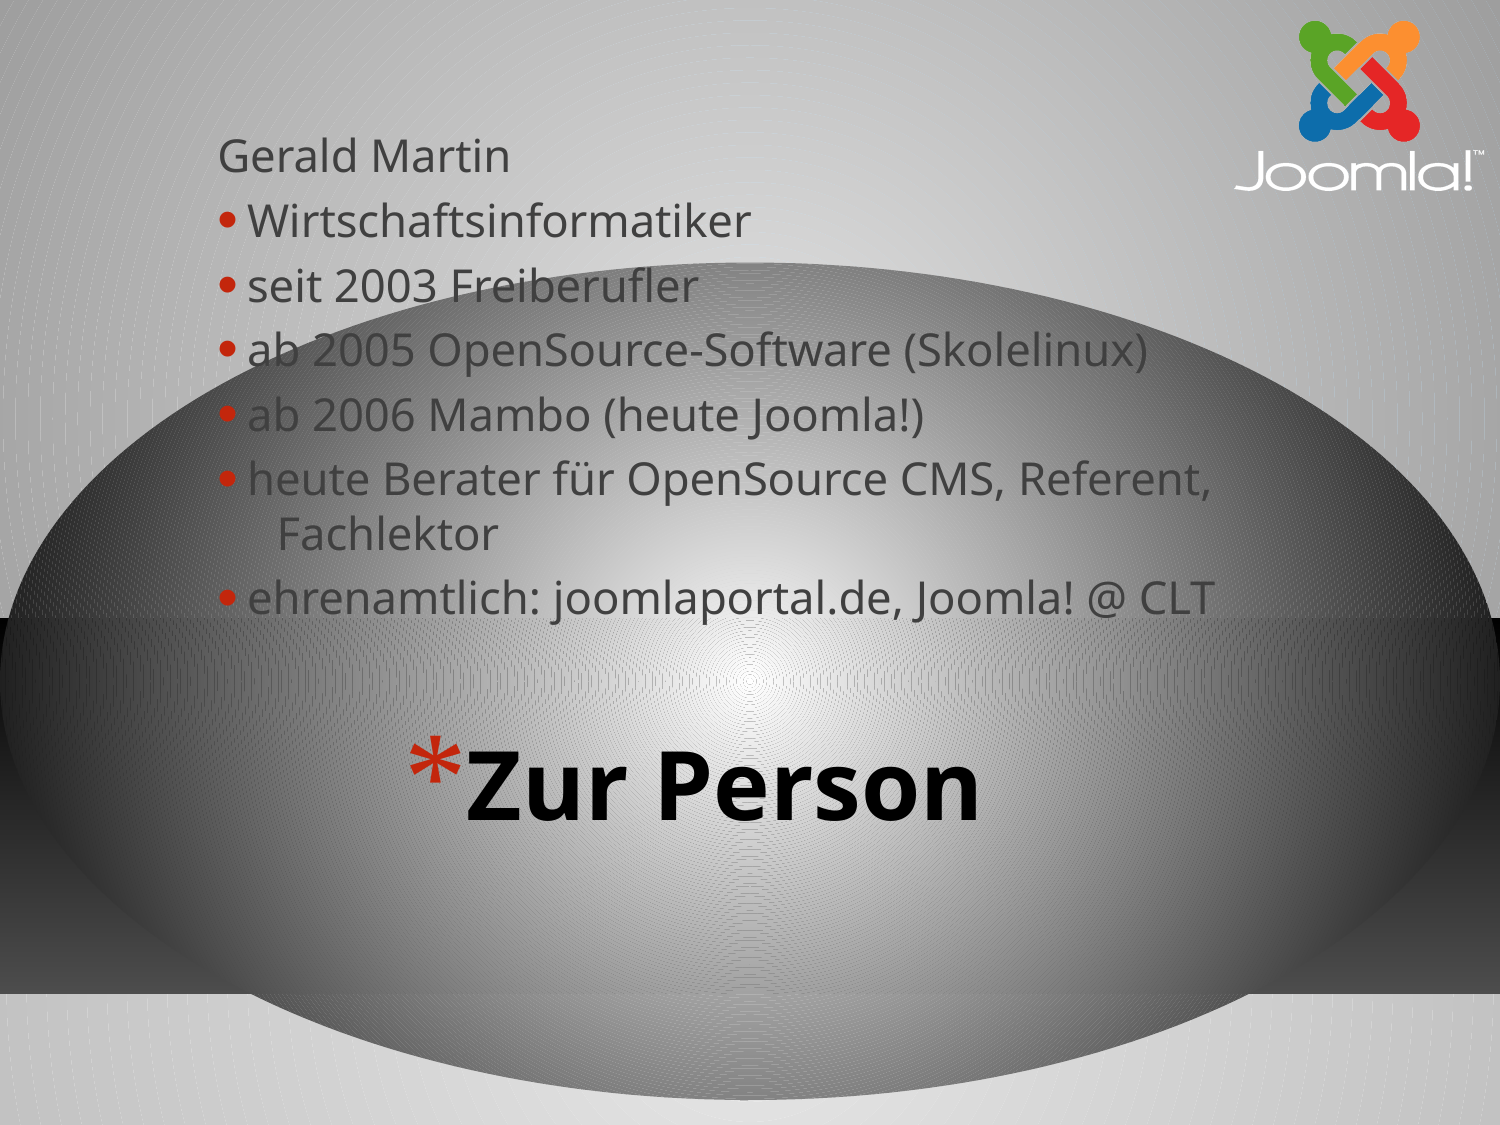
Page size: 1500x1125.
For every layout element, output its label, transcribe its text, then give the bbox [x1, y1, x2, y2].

list Gerald Martin Wirtschaftsinformatiker seit 2003 Freiberufler ab 2005 OpenSource-Software (Skolelinux) ab 2006 Mambo (heute Joomla!) heute Berater für OpenSource CMS, Referent, Fachlektor ehrenamtlich: joomlaportal.de, Joomla! @ CLT [187, 120, 1238, 691]
title Zur Person [294, 717, 1363, 905]
